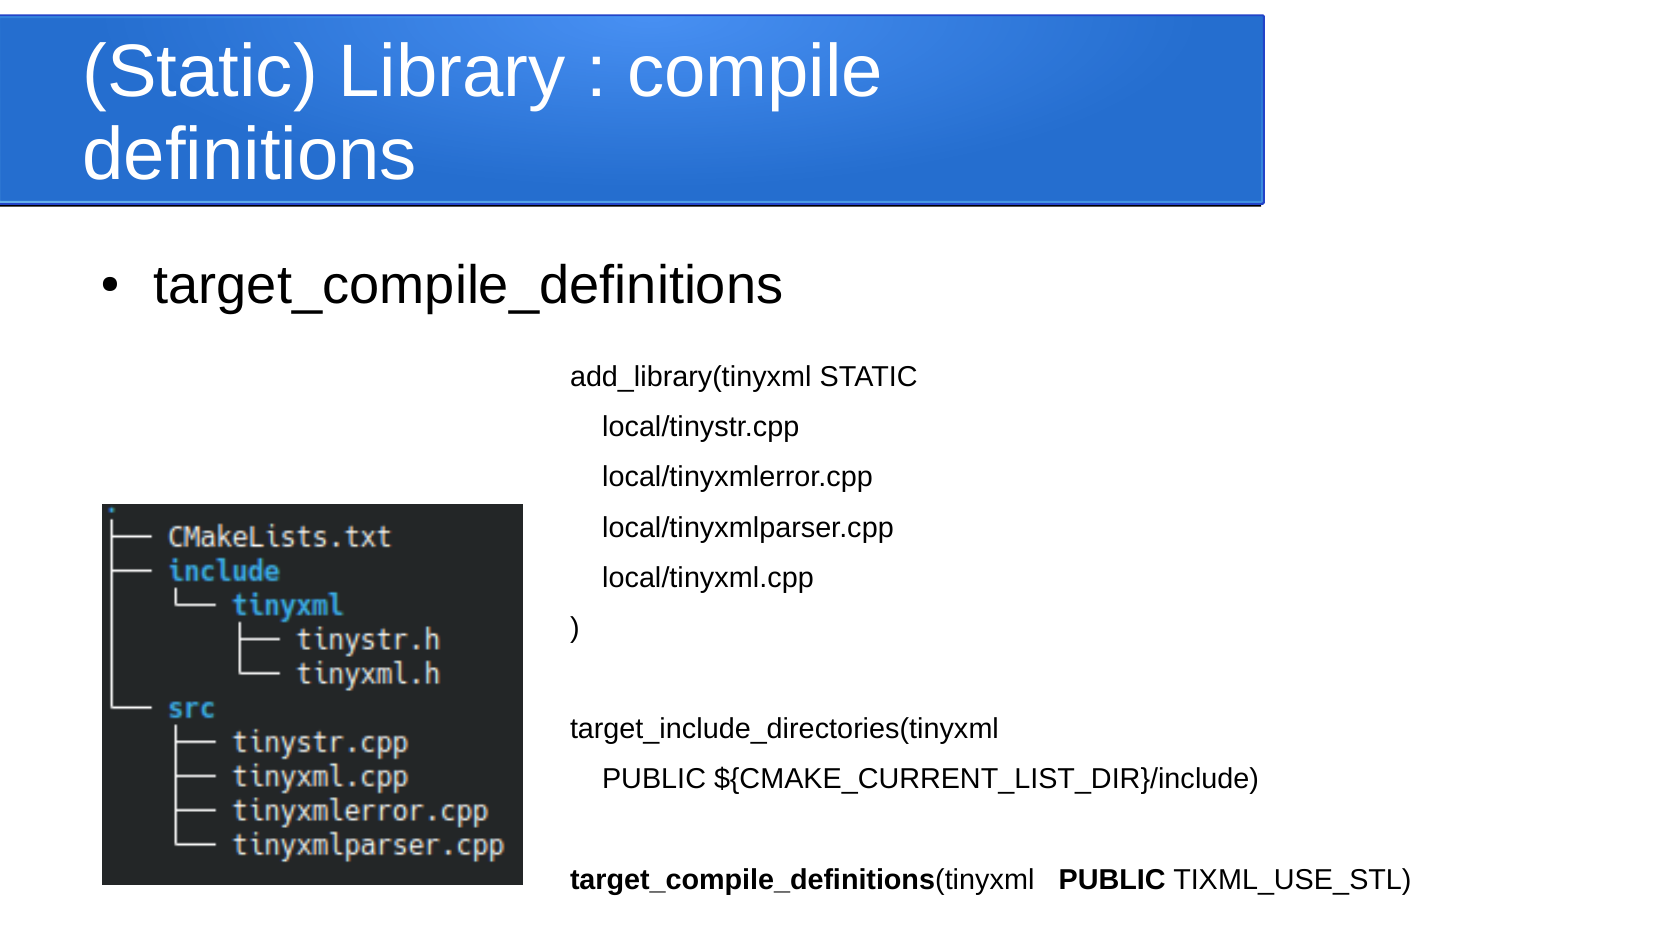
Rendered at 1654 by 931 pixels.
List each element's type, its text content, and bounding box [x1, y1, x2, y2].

list target_compile_definitions [82, 255, 1591, 916]
picture [102, 504, 523, 886]
title (Static) Library : compile definitions [82, 29, 1235, 196]
list add_library(tinyxml STATIC local/tinystr.cpp local/tinyxmlerror.cpp local/tinyxmlparser.cpp local/tinyxml.cpp ) target_include_directories(tinyxml PUBLIC ${CMAKE_CURRENT_LIST_DIR}/include) target_compile_definitions(tinyxml PUBLIC TIXML_USE_STL) [570, 360, 1576, 901]
